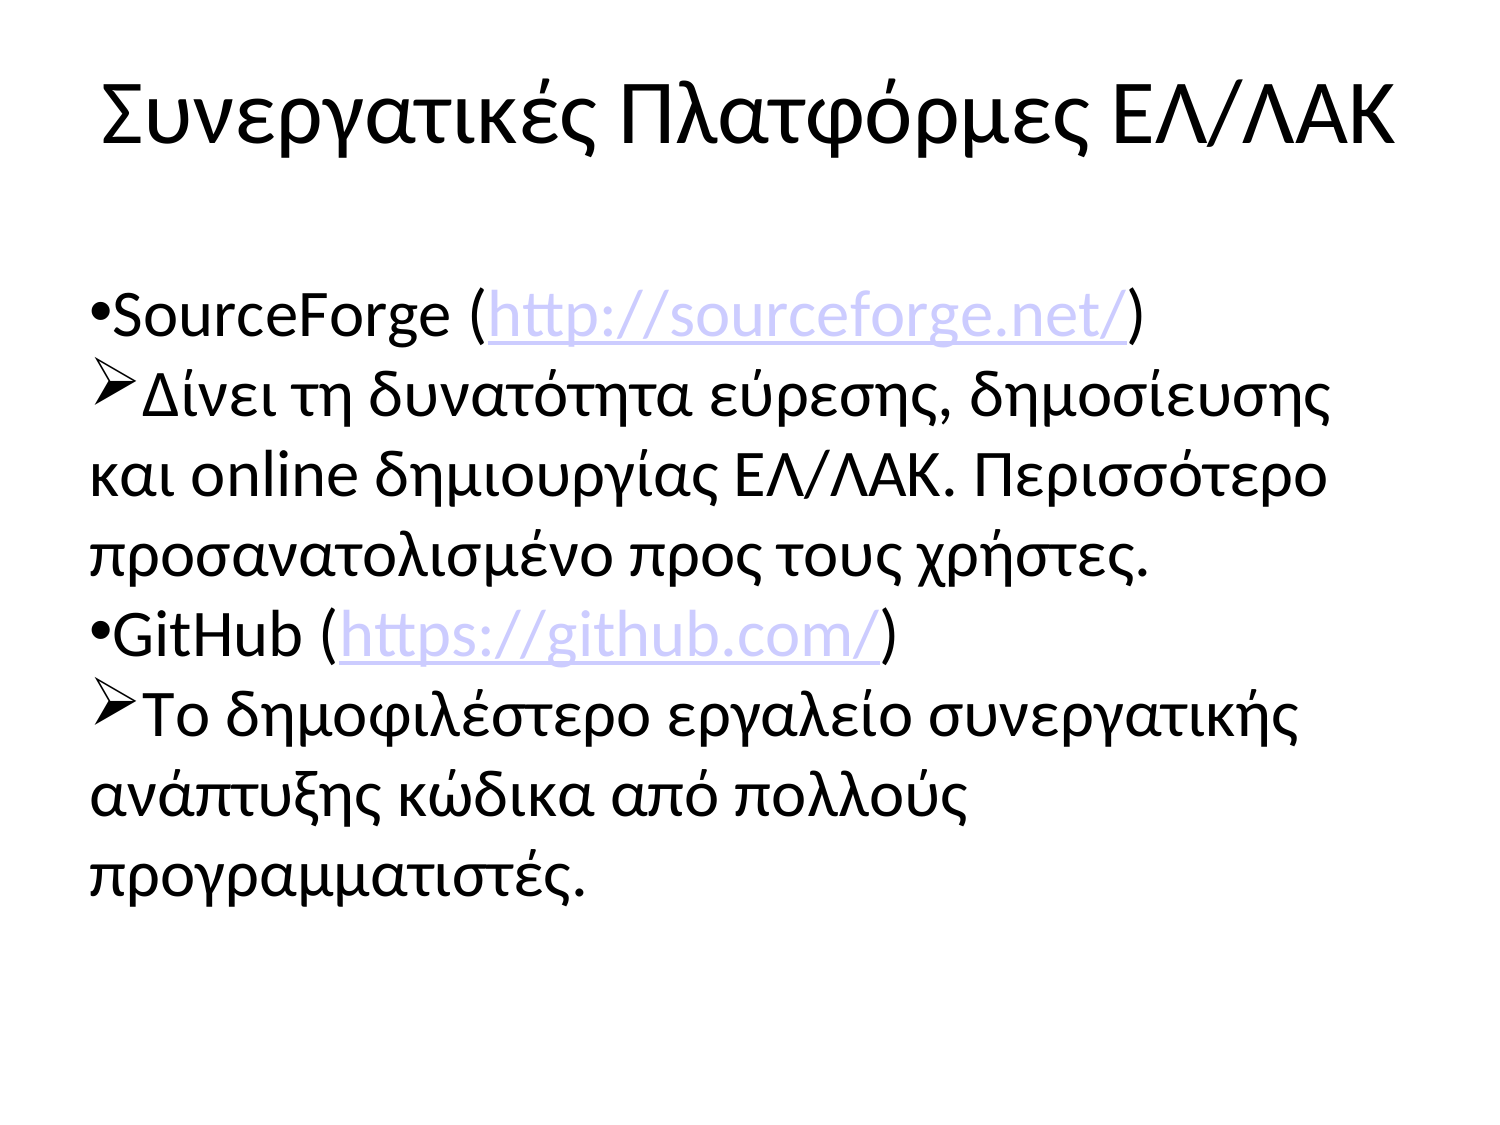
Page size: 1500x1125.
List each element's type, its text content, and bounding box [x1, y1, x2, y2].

text_box Συνεργατικές Πλατφόρμες ΕΛ/ΛΑΚ [75, 45, 1426, 233]
text_box SourceForge (http://sourceforge.net/) Δίνει τη δυνατότητα εύρεσης, δημοσίευσης και online δημιουργίας ΕΛ/ΛΑΚ. Περισσότερο προσανατολισμένο προς τους χρήστες. GitHub (https://github.com/) Το δημοφιλέστερο εργαλείο συνεργατικής ανάπτυξης κώδικα από πολλούς προγραμματιστές. [75, 262, 1426, 1005]
